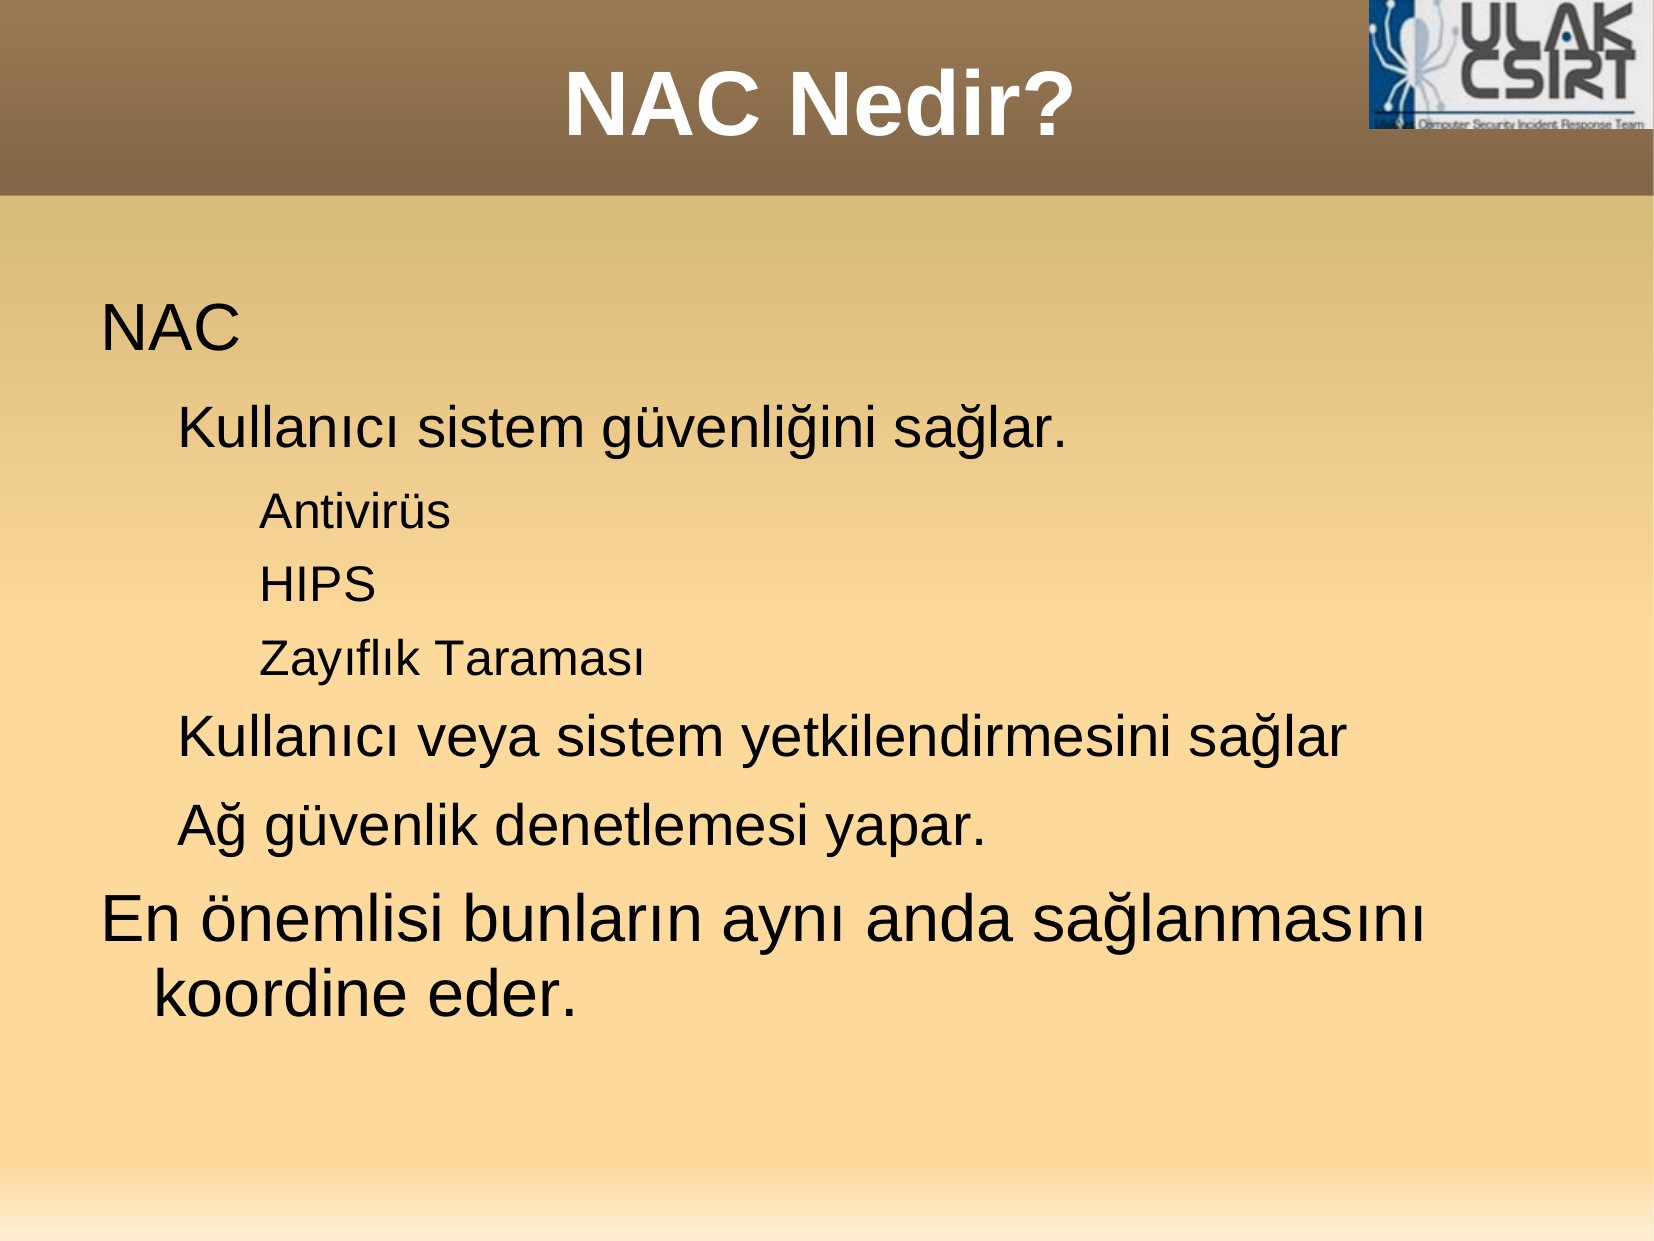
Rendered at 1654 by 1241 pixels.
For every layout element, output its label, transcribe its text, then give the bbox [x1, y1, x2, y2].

picture [0, 0, 1654, 1241]
title NAC Nedir? [76, 7, 1565, 200]
list NAC Kullanıcı sistem güvenliğini sağlar. Antivirüs HIPS Zayıflık Taraması Kullanıcı veya sistem yetkilendirmesini sağlar Ağ güvenlik denetlemesi yapar. En önemlisi bunların aynı anda sağlanmasını koordine eder. [82, 290, 1571, 1097]
